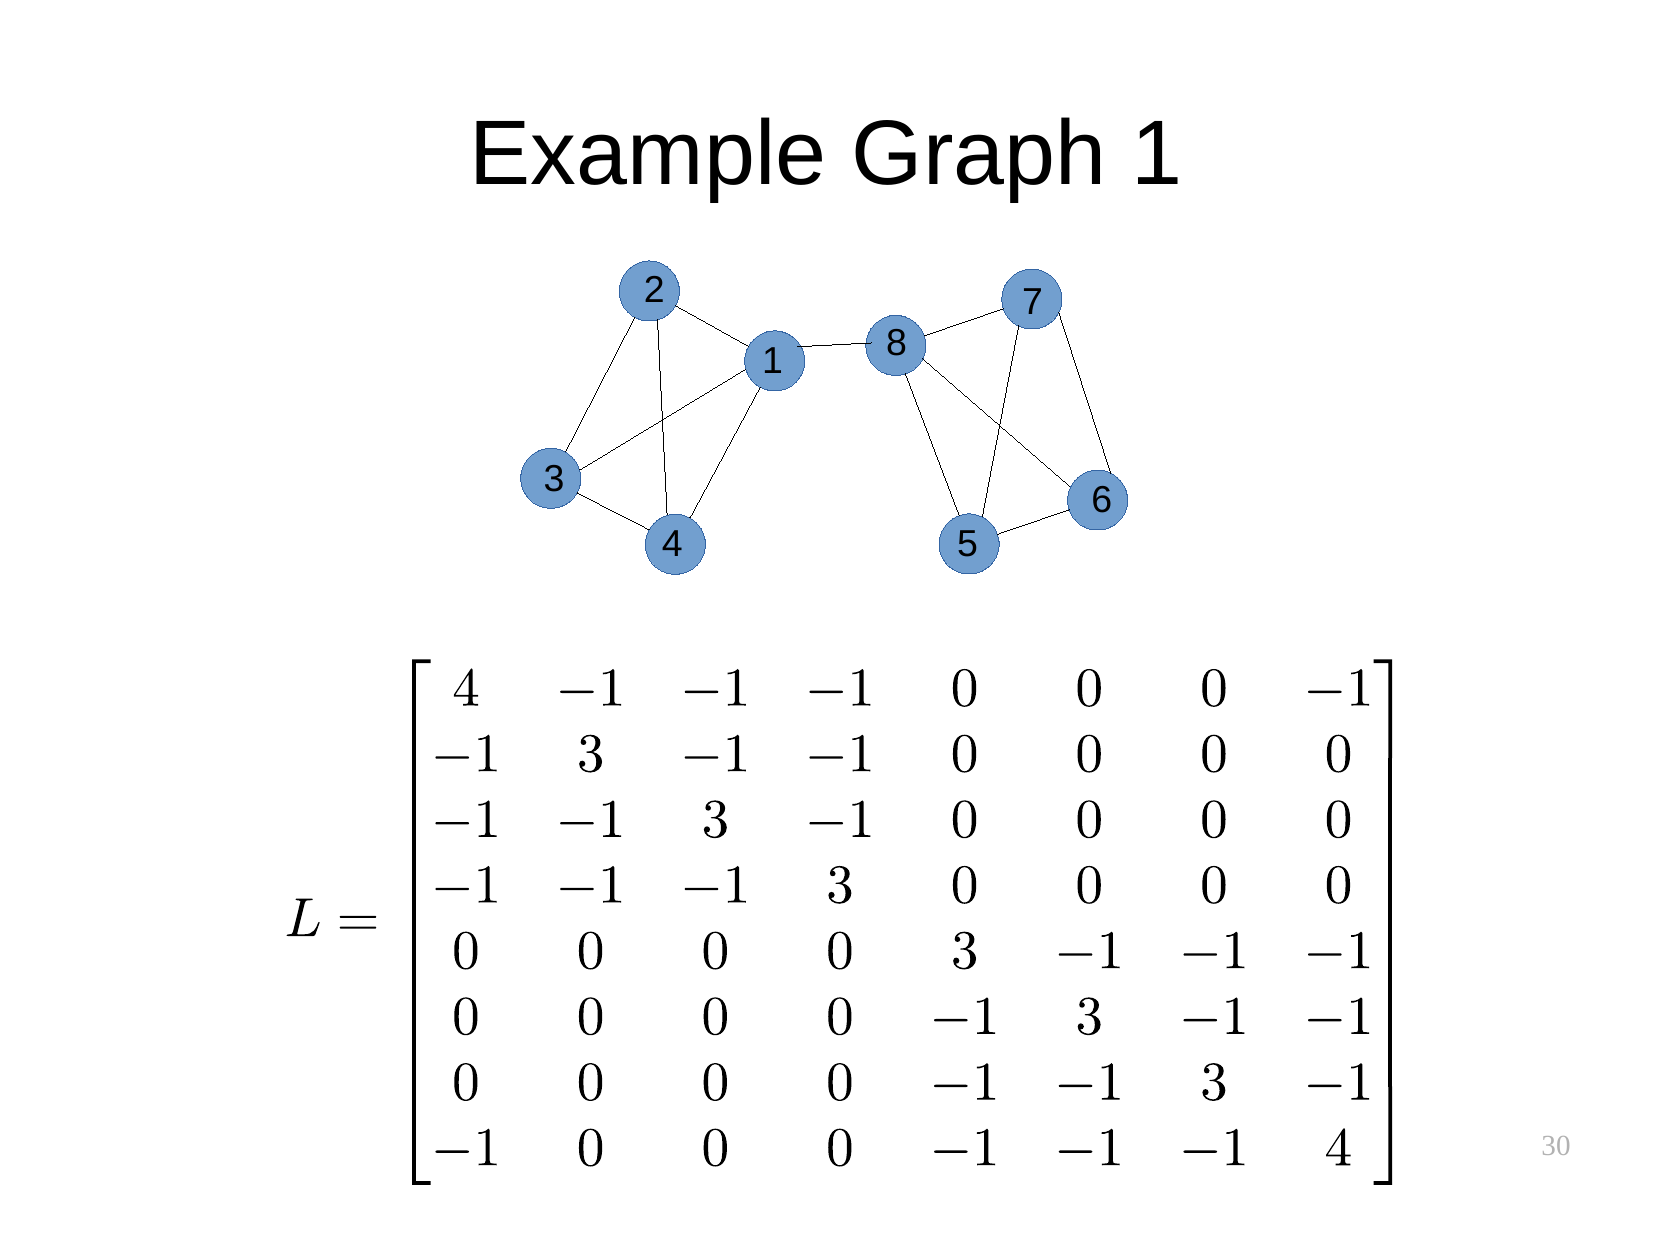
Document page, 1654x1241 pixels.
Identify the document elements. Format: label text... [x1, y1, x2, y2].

text_box [1067, 479, 1076, 521]
text_box [698, 524, 706, 564]
text_box 2 [629, 261, 680, 319]
text_box [866, 328, 871, 343]
text_box 5 [942, 515, 993, 573]
text_box 4 [647, 515, 698, 573]
text_box 6 [1076, 471, 1127, 529]
text_box 1 [747, 332, 798, 390]
text_box [798, 347, 805, 380]
text_box [1058, 284, 1062, 312]
text_box 8 [871, 314, 922, 372]
text_box [284, 659, 1411, 1186]
text_box 3 [528, 450, 580, 508]
text_box [619, 268, 629, 313]
text_box [865, 344, 871, 363]
text_box [922, 330, 926, 361]
text_box 7 [1007, 273, 1058, 331]
title Example Graph 1 [82, 49, 1571, 257]
text_box [1001, 282, 1007, 316]
text_box [881, 372, 910, 376]
text_box [1016, 269, 1047, 273]
text_box [520, 458, 528, 498]
text_box [993, 525, 1000, 562]
